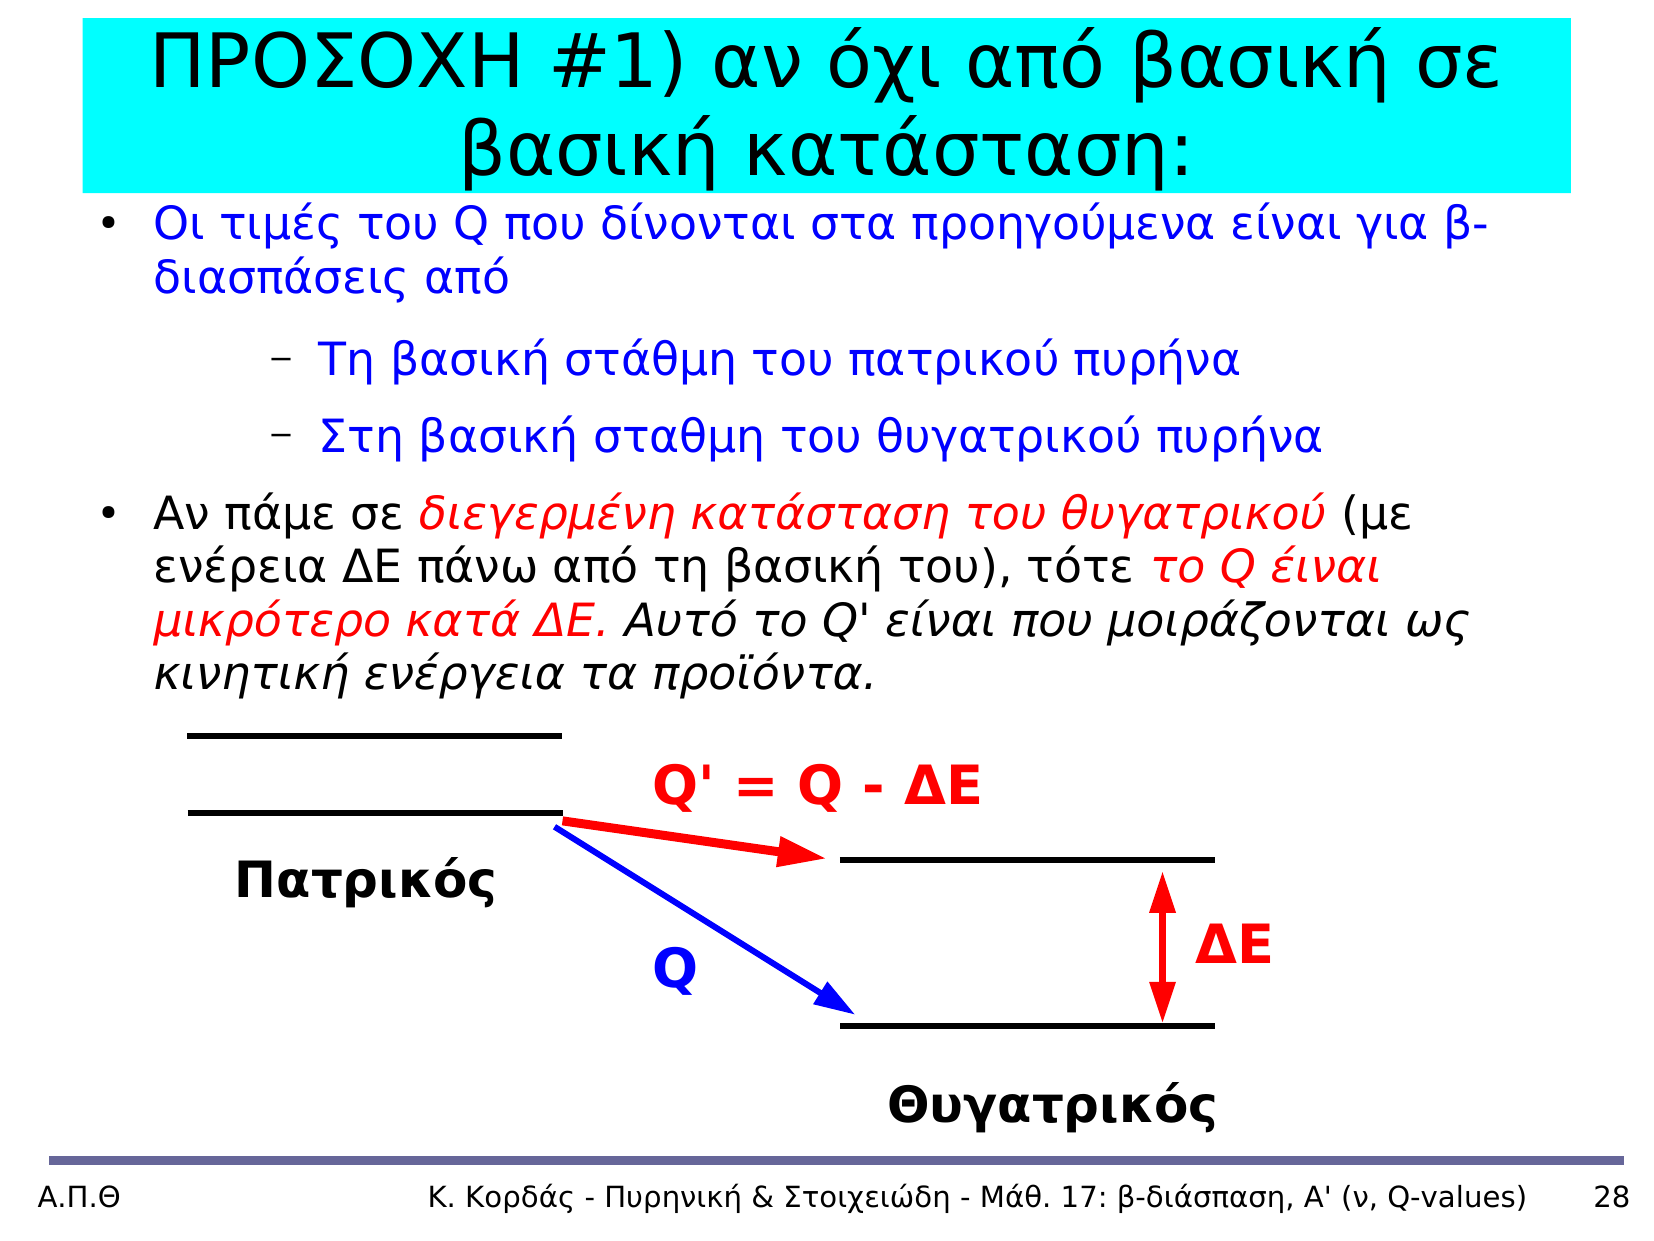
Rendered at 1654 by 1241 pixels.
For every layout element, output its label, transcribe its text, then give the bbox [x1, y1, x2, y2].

text_box Θυγατρικός [872, 1068, 1234, 1142]
title ΠΡΟΣΟΧΗ #1) αν όχι από βασική σε βασική κατάσταση: [82, 18, 1571, 194]
text_box Q [637, 929, 714, 1008]
text_box Q' = Q - ΔΕ [637, 746, 999, 825]
text_box Πατρικός [220, 843, 513, 918]
list Oι τιμές του Q που δίνονται στα προηγούμενα είναι για β-διασπάσεις από Τη βασική στάθμη του πατρικού πυρήνα Στη βασική σταθμη του θυγατρικού πυρήνα Αν πάμε σε διεγερμένη κατάσταση του θυγατρικού (με ενέρεια ΔΕ πάνω από τη βασική του), τότε το Q έιναι μικρότερο κατά ΔΕ. Αυτό το Q' είναι που μοιράζονται ως κινητική ενέργεια τα προϊόντα. [82, 197, 1571, 1174]
text_box ΔΕ [1180, 905, 1290, 985]
